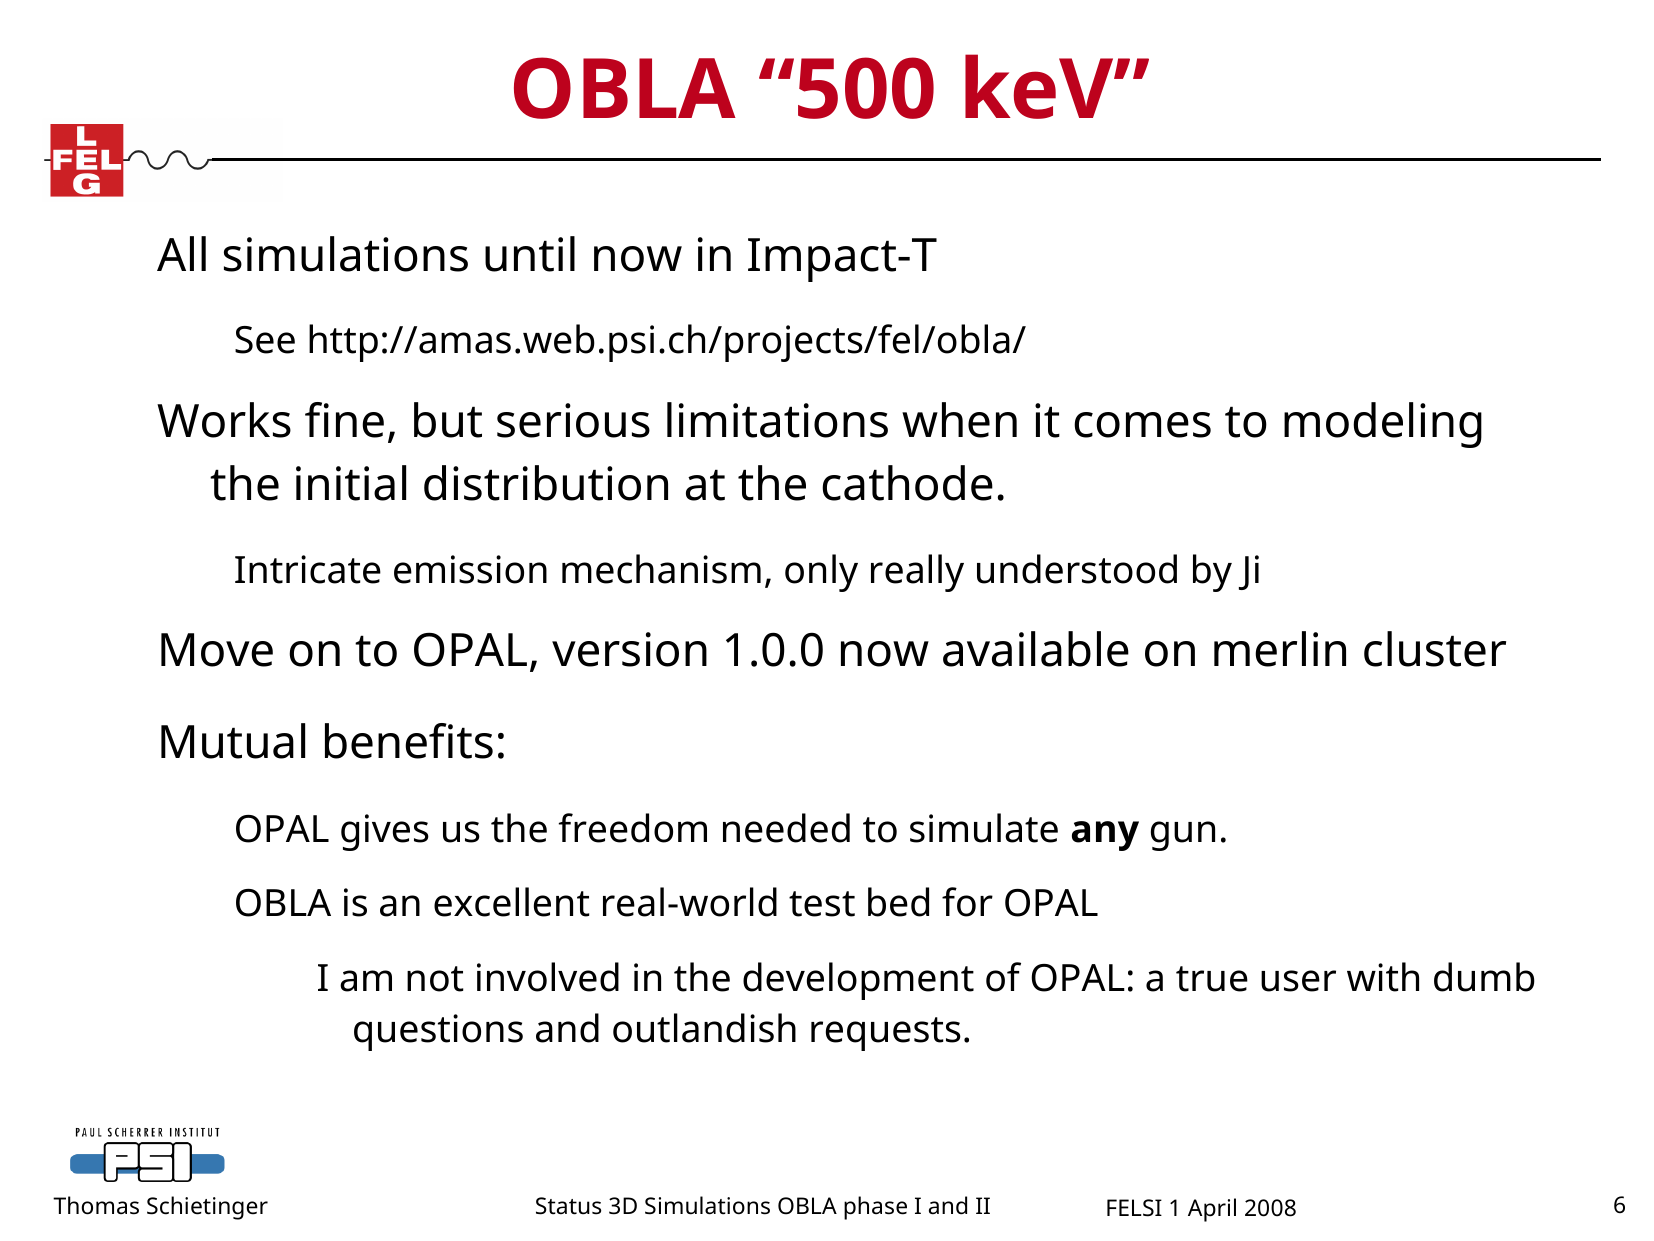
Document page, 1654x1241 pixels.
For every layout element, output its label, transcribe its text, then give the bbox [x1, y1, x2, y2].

title OBLA “500 keV” [124, 17, 1537, 156]
picture [61, 1115, 235, 1190]
list All simulations until now in Impact-T See http://amas.web.psi.ch/projects/fel/obla/ Works fine, but serious limitations when it comes to modeling the initial distribution at the cathode. Intricate emission mechanism, only really understood by Ji Move on to OPAL, version 1.0.0 now available on merlin cluster Mutual benefits: OPAL gives us the freedom needed to simulate any gun. OBLA is an excellent real-world test bed for OPAL I am not involved in the development of OPAL: a true user with dumb questions and outlandish requests. [139, 221, 1552, 1098]
text_box [1134, 829, 1179, 888]
picture [42, 118, 283, 202]
